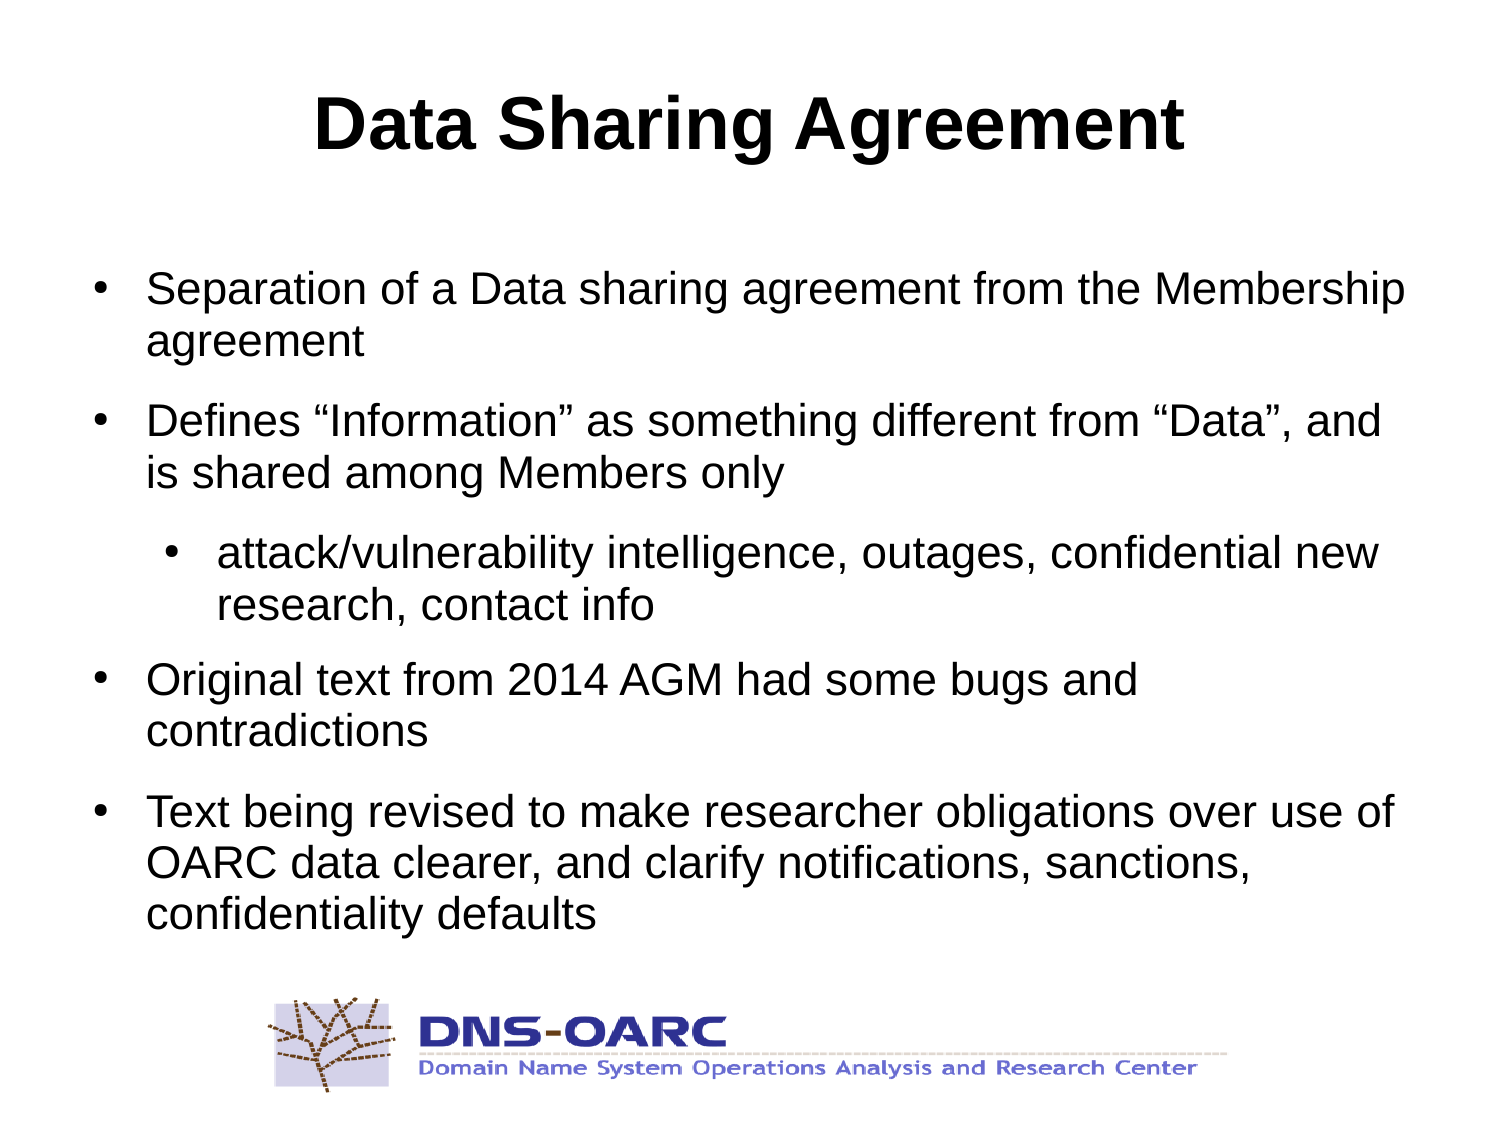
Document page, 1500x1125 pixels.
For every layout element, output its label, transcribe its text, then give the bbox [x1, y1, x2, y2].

list Separation of a Data sharing agreement from the Membership agreement Defines “Information” as something different from “Data”, and is shared among Members only attack/vulnerability intelligence, outages, confidential new research, contact info Original text from 2014 AGM had some bugs and contradictions Text being revised to make researcher obligations over use of OARC data clearer, and clarify notifications, sanctions, confidentiality defaults [75, 263, 1425, 916]
picture [214, 991, 1259, 1099]
title Data Sharing Agreement [75, 29, 1426, 218]
